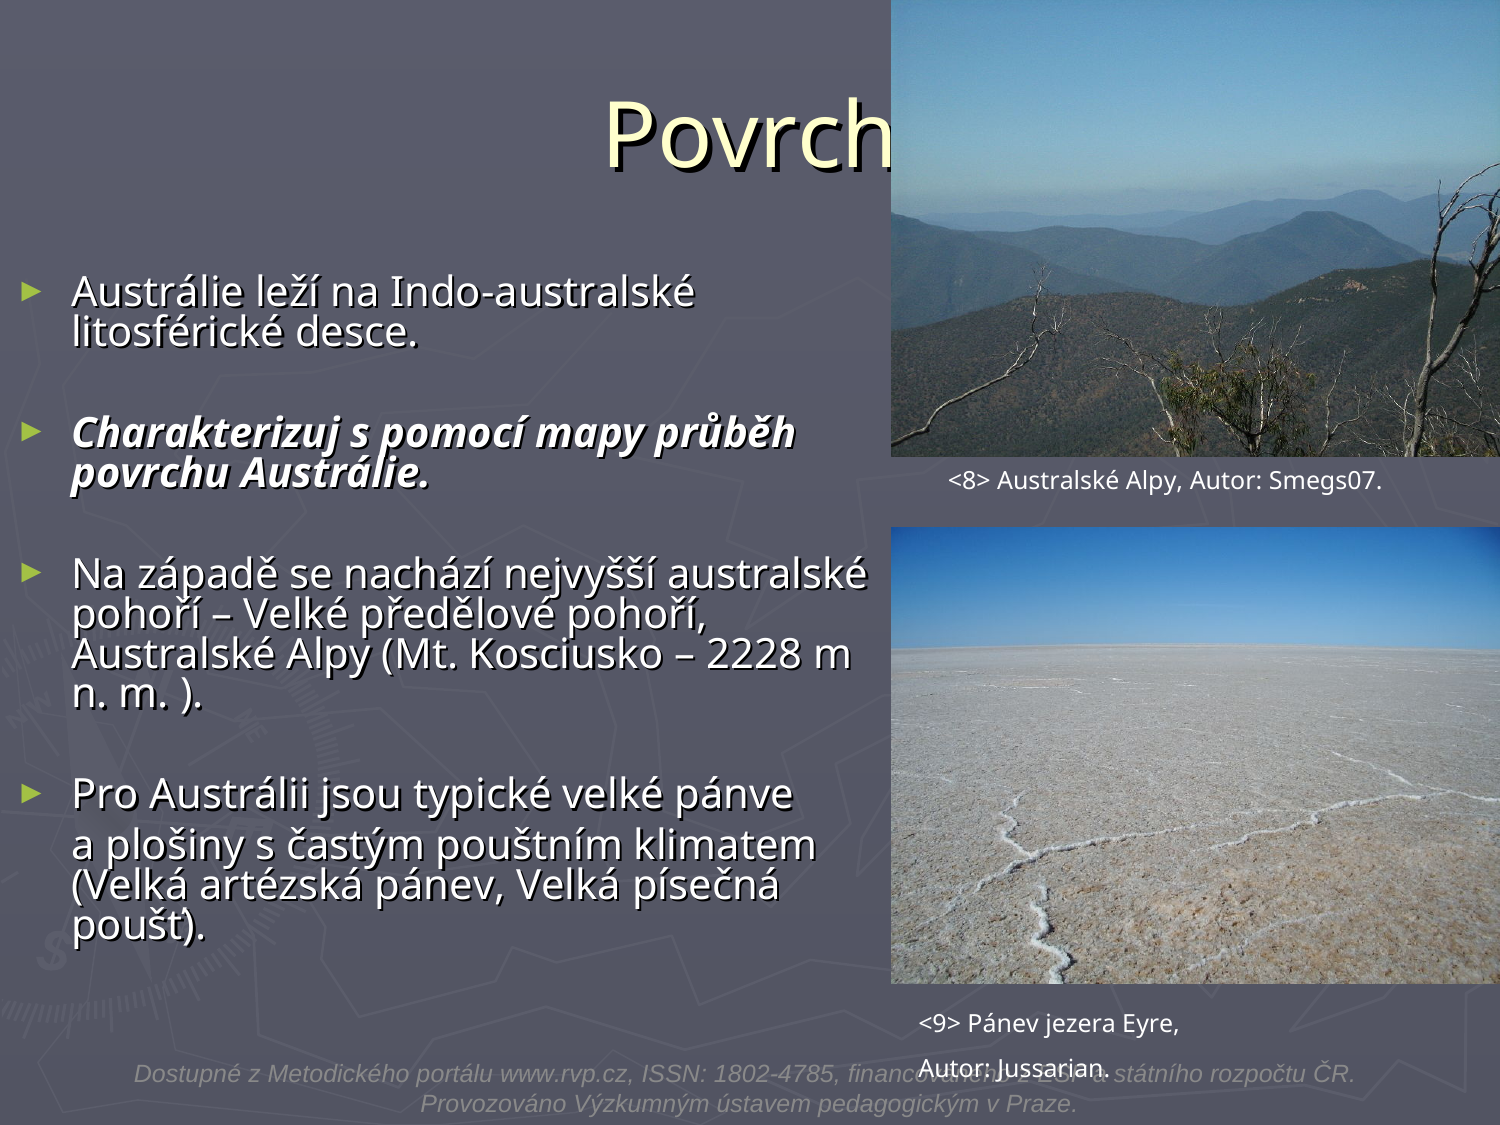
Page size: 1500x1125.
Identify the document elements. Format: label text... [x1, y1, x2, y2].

picture [891, 527, 1500, 984]
picture [891, 0, 1500, 457]
text_box <8> Australské Alpy, Autor: Smegs07. [933, 457, 1500, 503]
text_box <9> Pánev jezera Eyre, Autor: Jussarian. [903, 999, 1388, 1091]
text_box Dostupné z Metodického portálu www.rvp.cz, ISSN: 1802-4785, financovaného z ESF a státního rozpočtu ČR. Provozováno Výzkumným ústavem pedagogickým v Praze. [0, 1049, 1500, 1125]
list Austrálie leží na Indo-australské litosférické desce. Charakterizuj s pomocí mapy průběh povrchu Austrálie. Na západě se nachází nejvyšší australské pohoří – Velké předělové pohoří, Australské Alpy (Mt. Kosciusko – 2228 m n. m. ). Pro Austrálii jsou typické velké pánve a plošiny s častým pouštním klimatem (Velká artézská pánev, Velká písečná poušť). [0, 267, 892, 1006]
title Povrch [49, 37, 891, 225]
